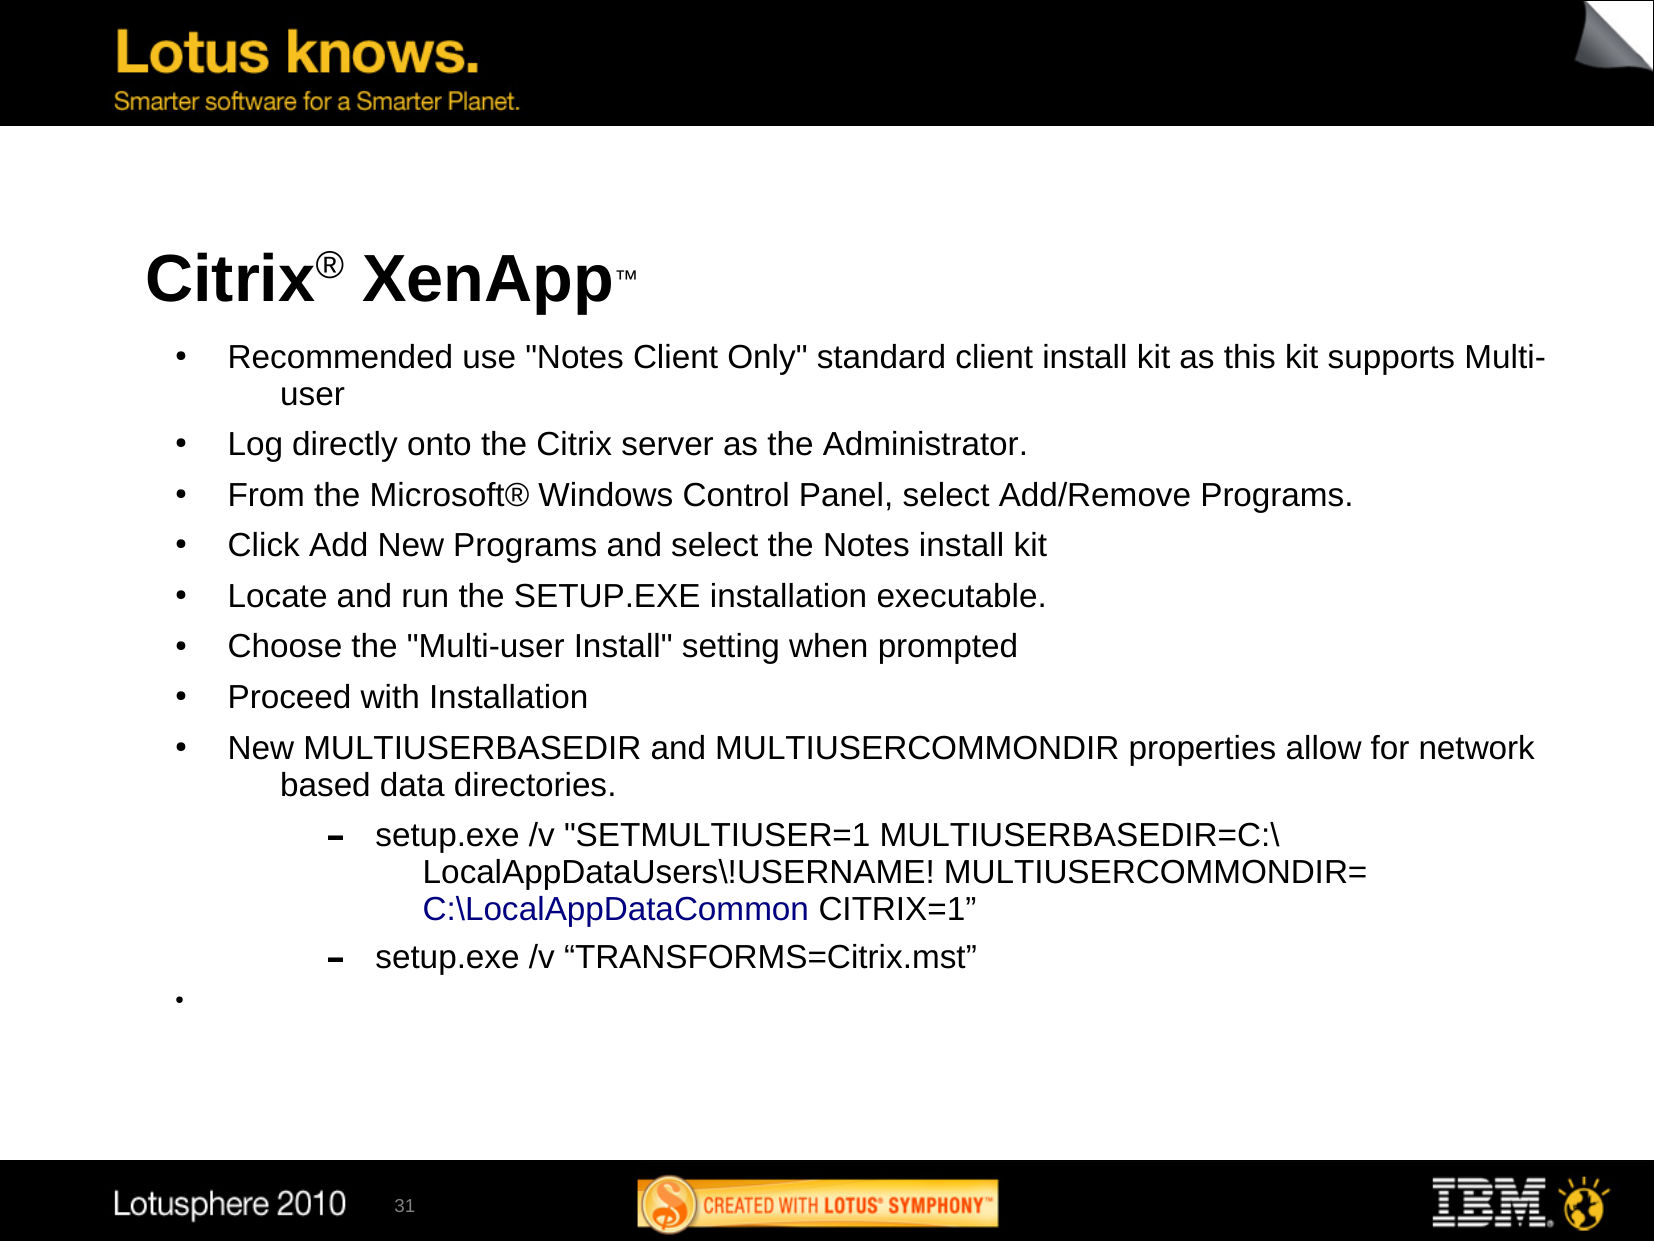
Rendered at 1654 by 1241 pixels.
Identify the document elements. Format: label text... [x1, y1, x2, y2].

picture [1, 1, 1653, 125]
picture [1, 1161, 1653, 1241]
list Recommended use "Notes Client Only" standard client install kit as this kit supports Multi-user Log directly onto the Citrix server as the Administrator. From the Microsoft® Windows Control Panel, select Add/Remove Programs. Click Add New Programs and select the Notes install kit Locate and run the SETUP.EXE installation executable. Choose the "Multi-user Install" setting when prompted Proceed with Installation New MULTIUSERBASEDIR and MULTIUSERCOMMONDIR properties allow for network based data directories. setup.exe /v "SETMULTIUSER=1 MULTIUSERBASEDIR=C:\LocalAppDataUsers\!USERNAME! MULTIUSERCOMMONDIR=C:\LocalAppDataCommon CITRIX=1” setup.exe /v “TRANSFORMS=Citrix.mst” [139, 338, 1552, 988]
title Citrix® XenApp™ [145, 144, 1513, 316]
